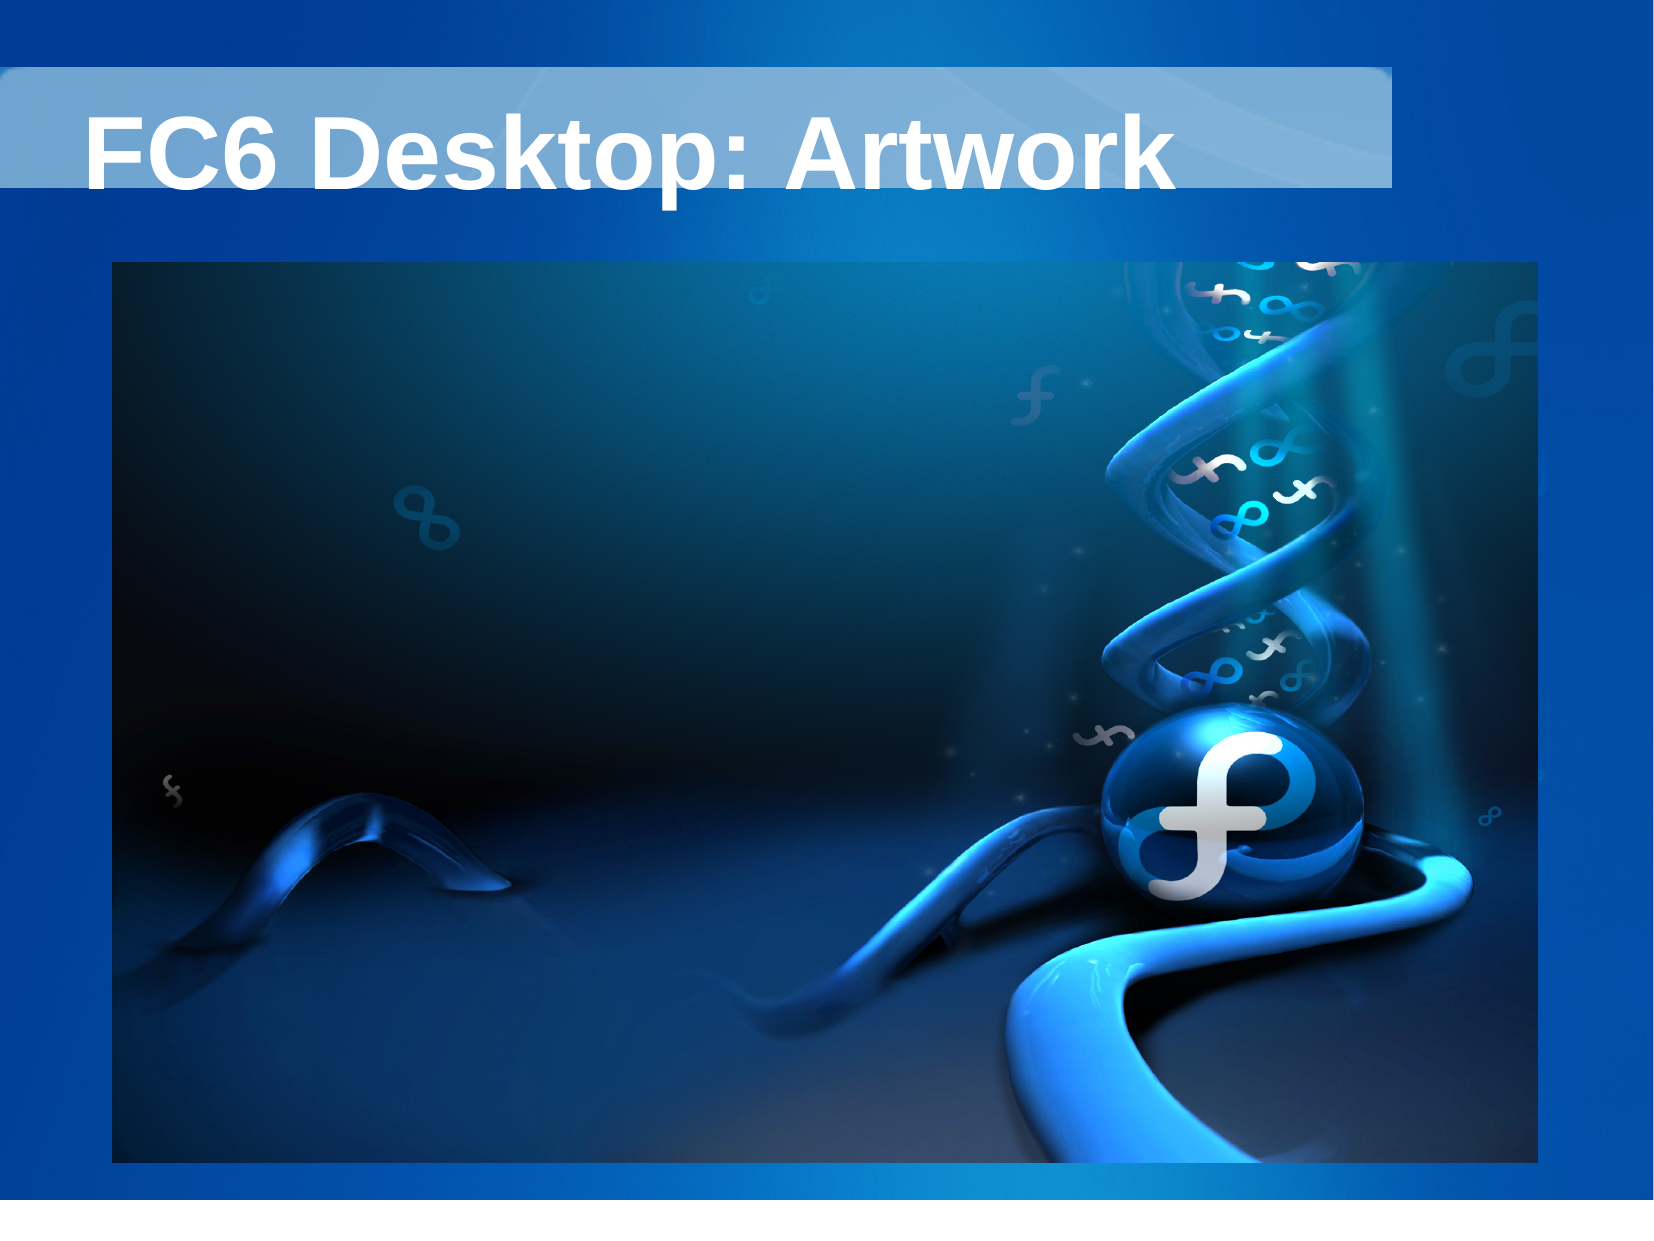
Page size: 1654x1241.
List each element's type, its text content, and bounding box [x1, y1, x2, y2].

picture [0, 0, 1654, 1200]
title FC6 Desktop: Artwork [82, 49, 1571, 257]
